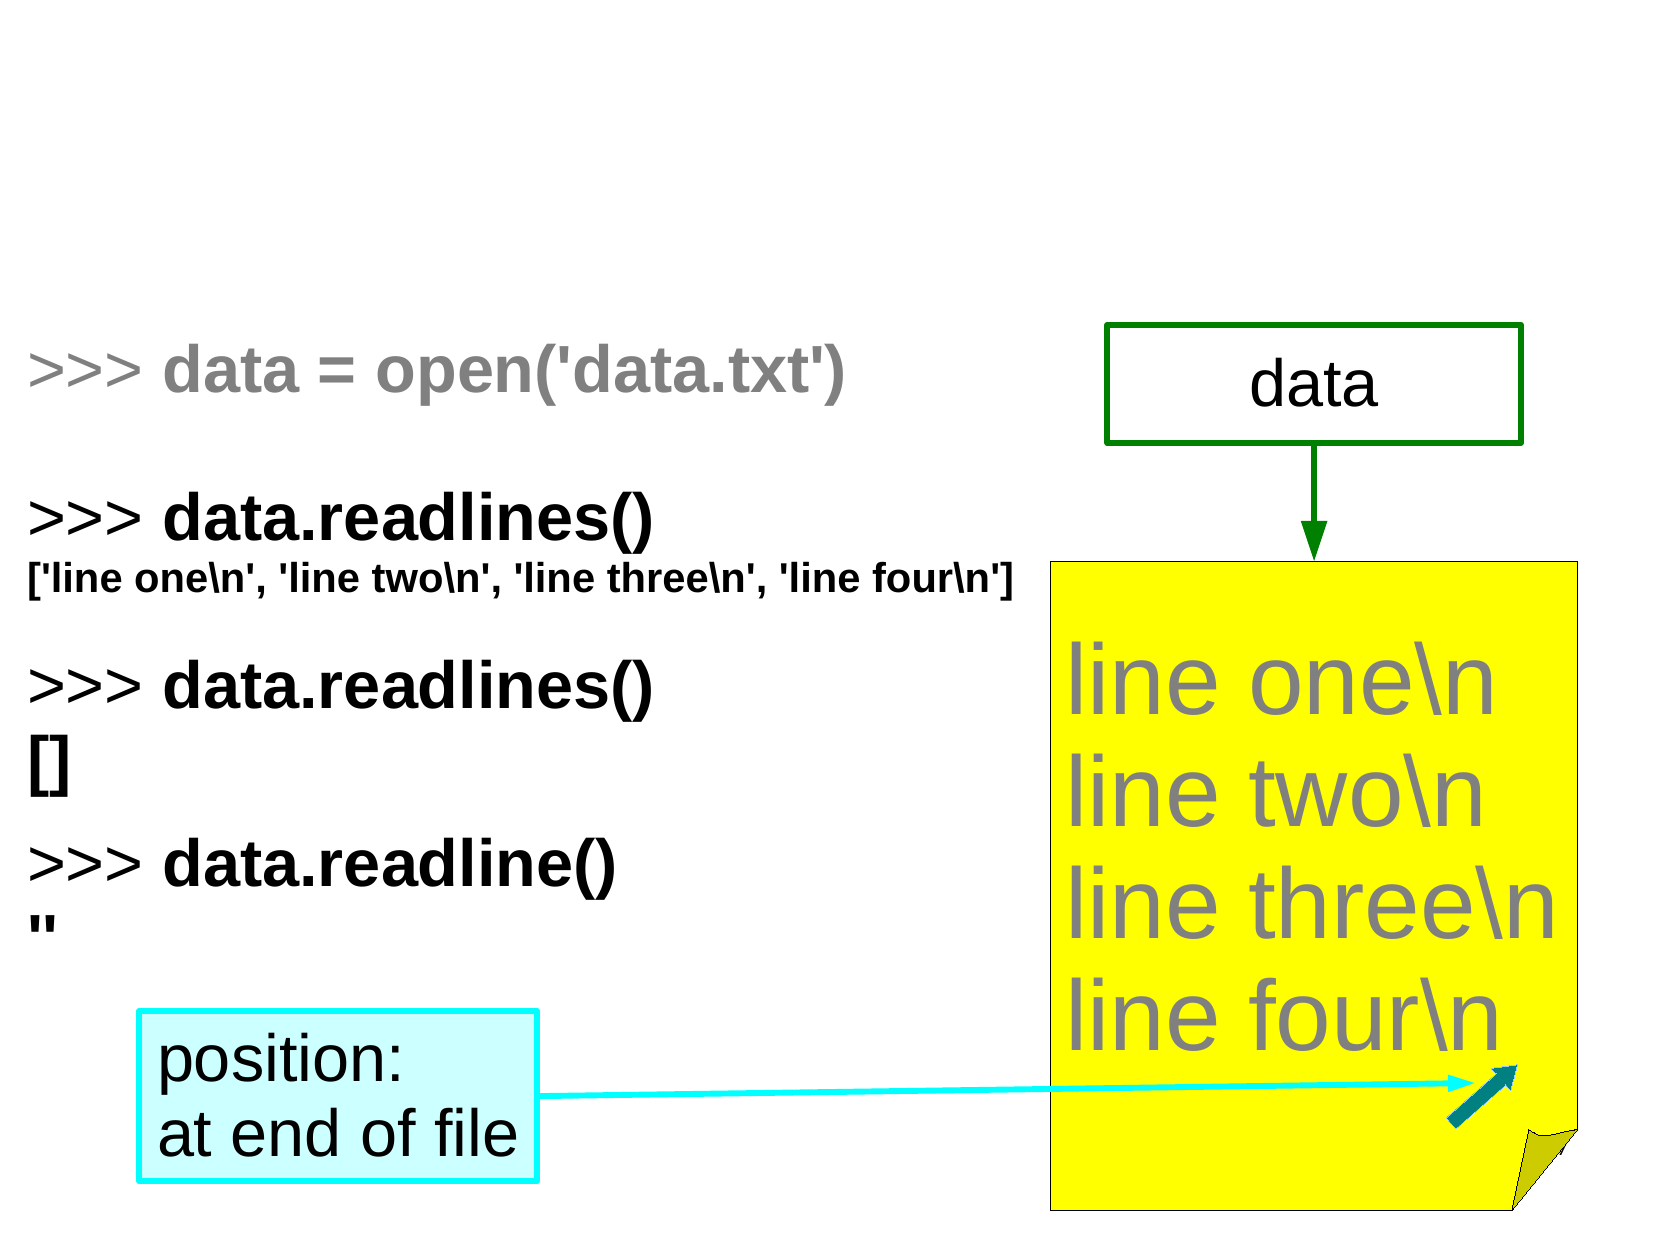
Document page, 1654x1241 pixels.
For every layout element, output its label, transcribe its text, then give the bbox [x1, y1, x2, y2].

text_box line one\n line two\n line three\n line four\n [1050, 561, 1578, 1211]
text_box data [1107, 324, 1521, 443]
text_box >>> data = open('data.txt') [12, 324, 863, 415]
text_box >>> data.readlines() ['line one\n', 'line two\n', 'line three\n', 'line four\n'] [12, 472, 1032, 610]
text_box position: at end of file [139, 1011, 538, 1182]
text_box >>> data.readline() '' [12, 819, 634, 984]
text_box [1446, 1064, 1518, 1129]
text_box >>> data.readlines() [] [12, 640, 671, 806]
